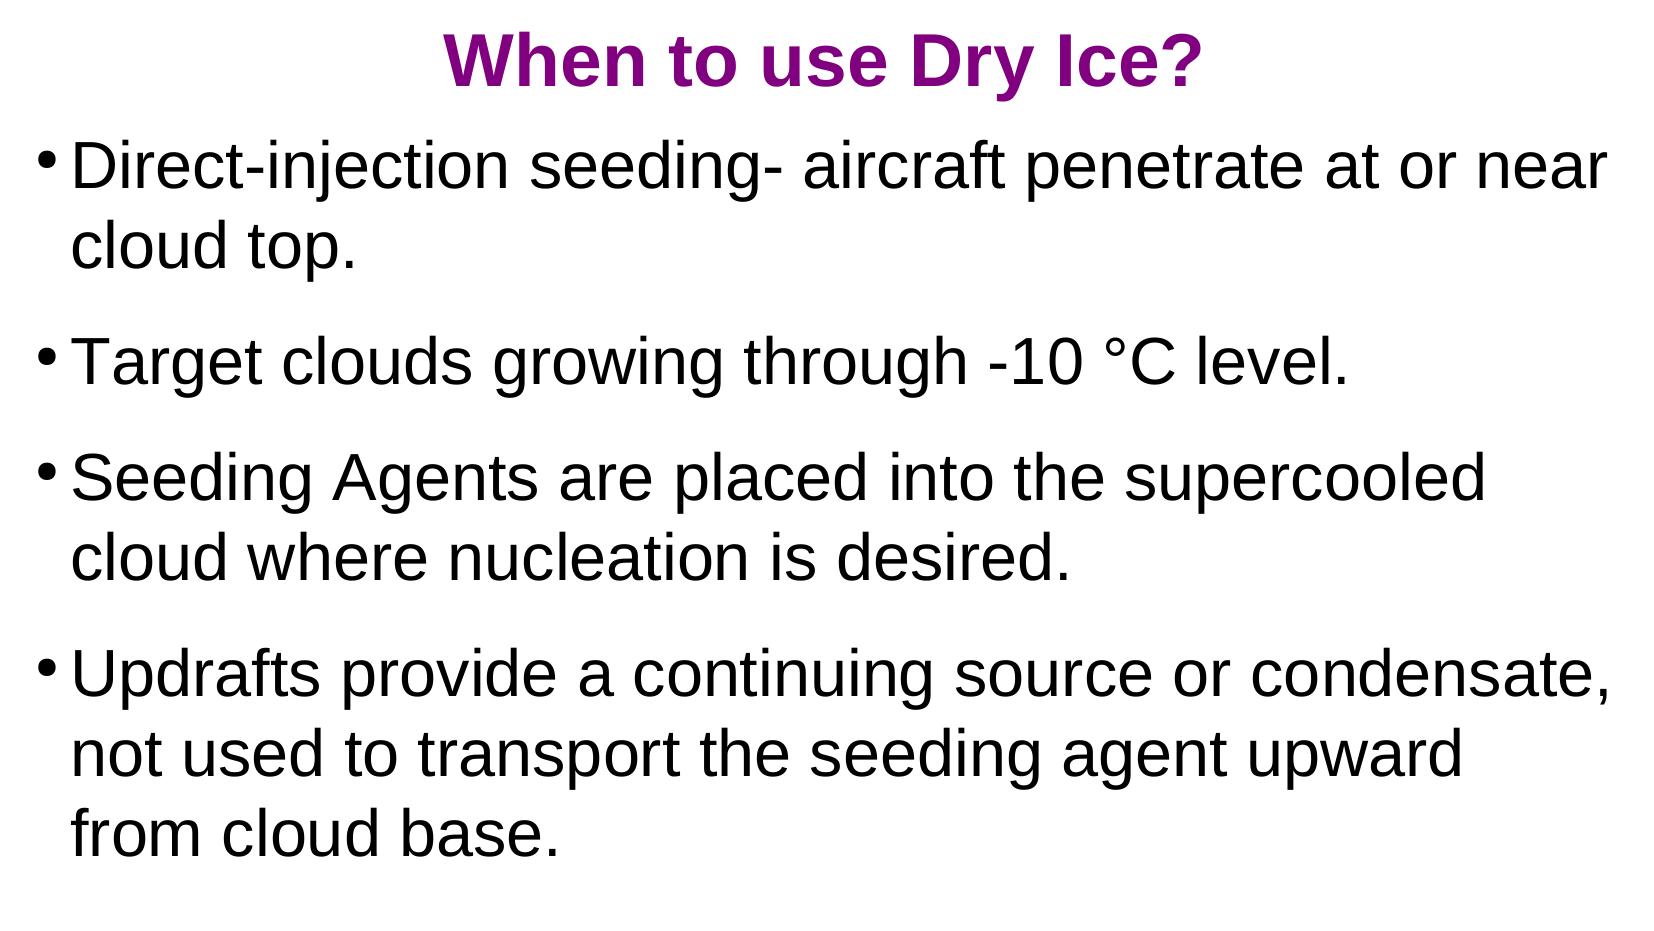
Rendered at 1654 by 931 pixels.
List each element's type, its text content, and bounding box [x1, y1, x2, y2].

title When to use Dry Ice? [0, 5, 1654, 107]
text_box Direct-injection seeding- aircraft penetrate at or near cloud top. Target clouds growing through -10 °C level. Seeding Agents are placed into the supercooled cloud where nucleation is desired. Updrafts provide a continuing source or condensate, not used to transport the seeding agent upward from cloud base. [19, 114, 1631, 878]
